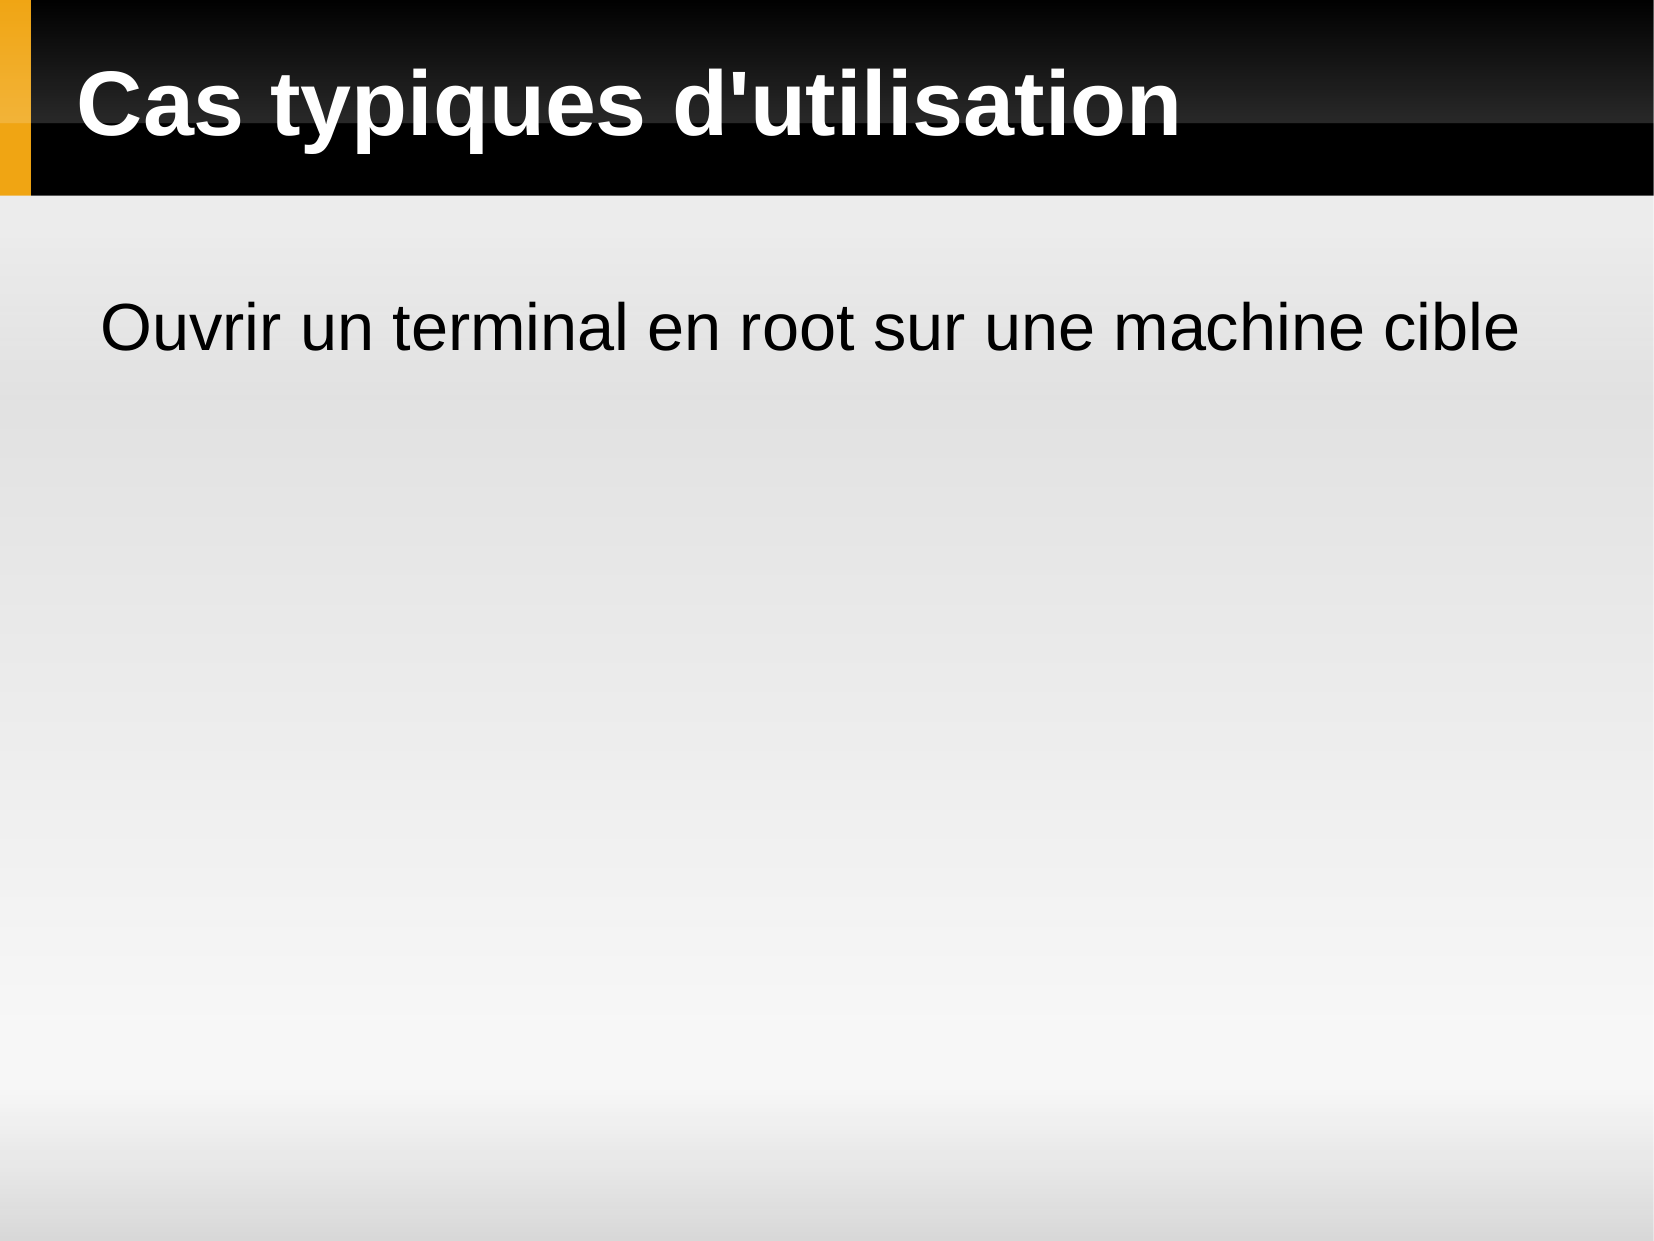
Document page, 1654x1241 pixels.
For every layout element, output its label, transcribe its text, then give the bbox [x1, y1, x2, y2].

title Cas typiques d'utilisation [76, 7, 1565, 200]
list Ouvrir un terminal en root sur une machine cible [82, 290, 1571, 1094]
picture [0, 0, 1654, 1241]
